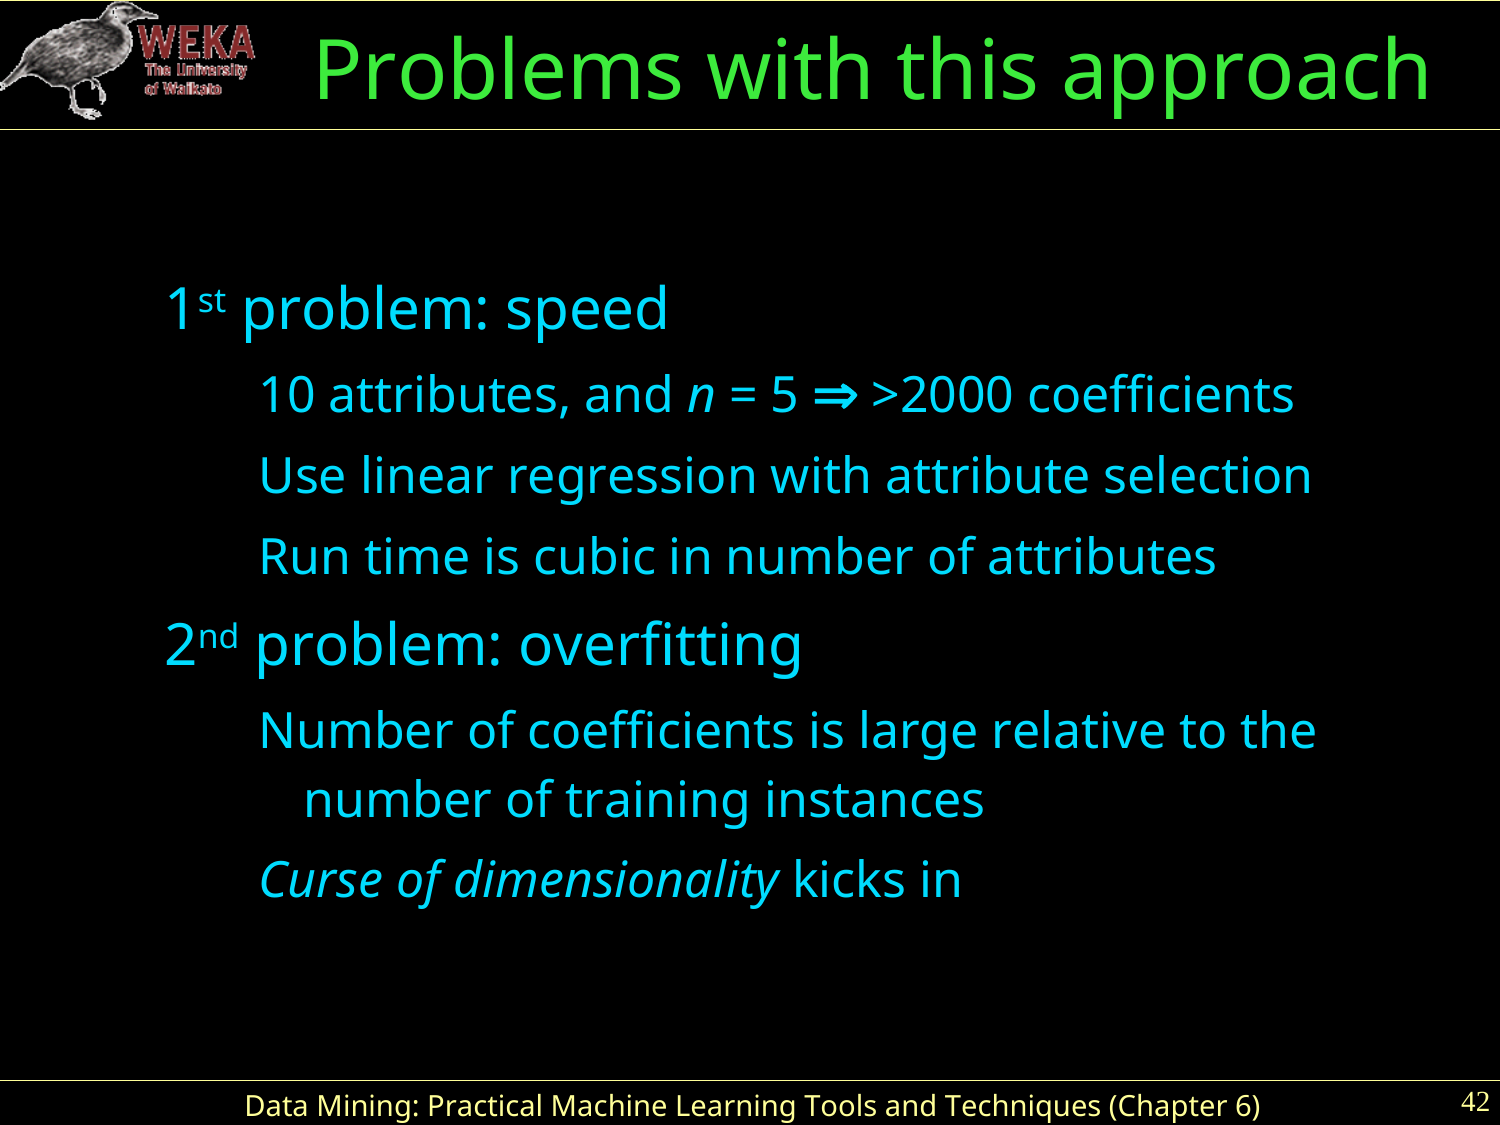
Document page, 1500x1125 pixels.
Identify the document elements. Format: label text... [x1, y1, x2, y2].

picture [0, 1, 266, 129]
list 1st problem: speed 10 attributes, and n = 5  >2000 coefficients Use linear regression with attribute selection Run time is cubic in number of attributes 2nd problem: overfitting Number of coefficients is large relative to the number of training instances Curse of dimensionality kicks in [149, 260, 1388, 936]
title Problems with this approach [297, 0, 1500, 148]
